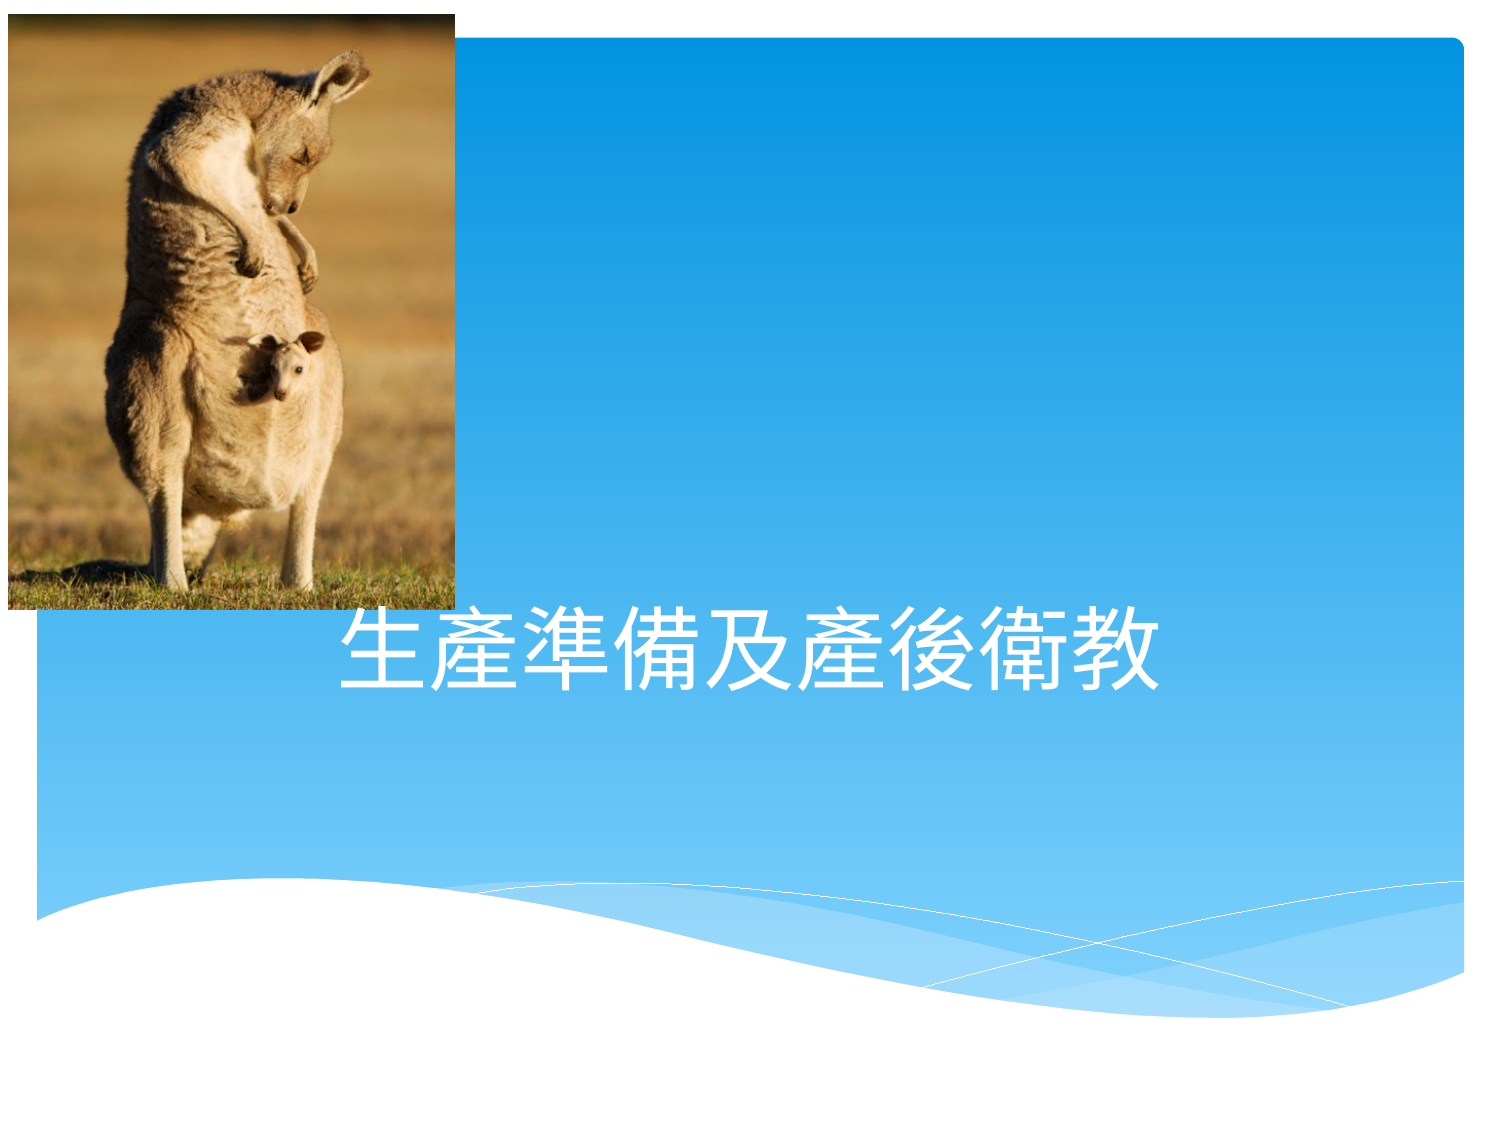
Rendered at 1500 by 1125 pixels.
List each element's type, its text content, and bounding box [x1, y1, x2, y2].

picture [8, 14, 1464, 610]
title 生產準備及產後衛教 [112, 467, 1388, 710]
